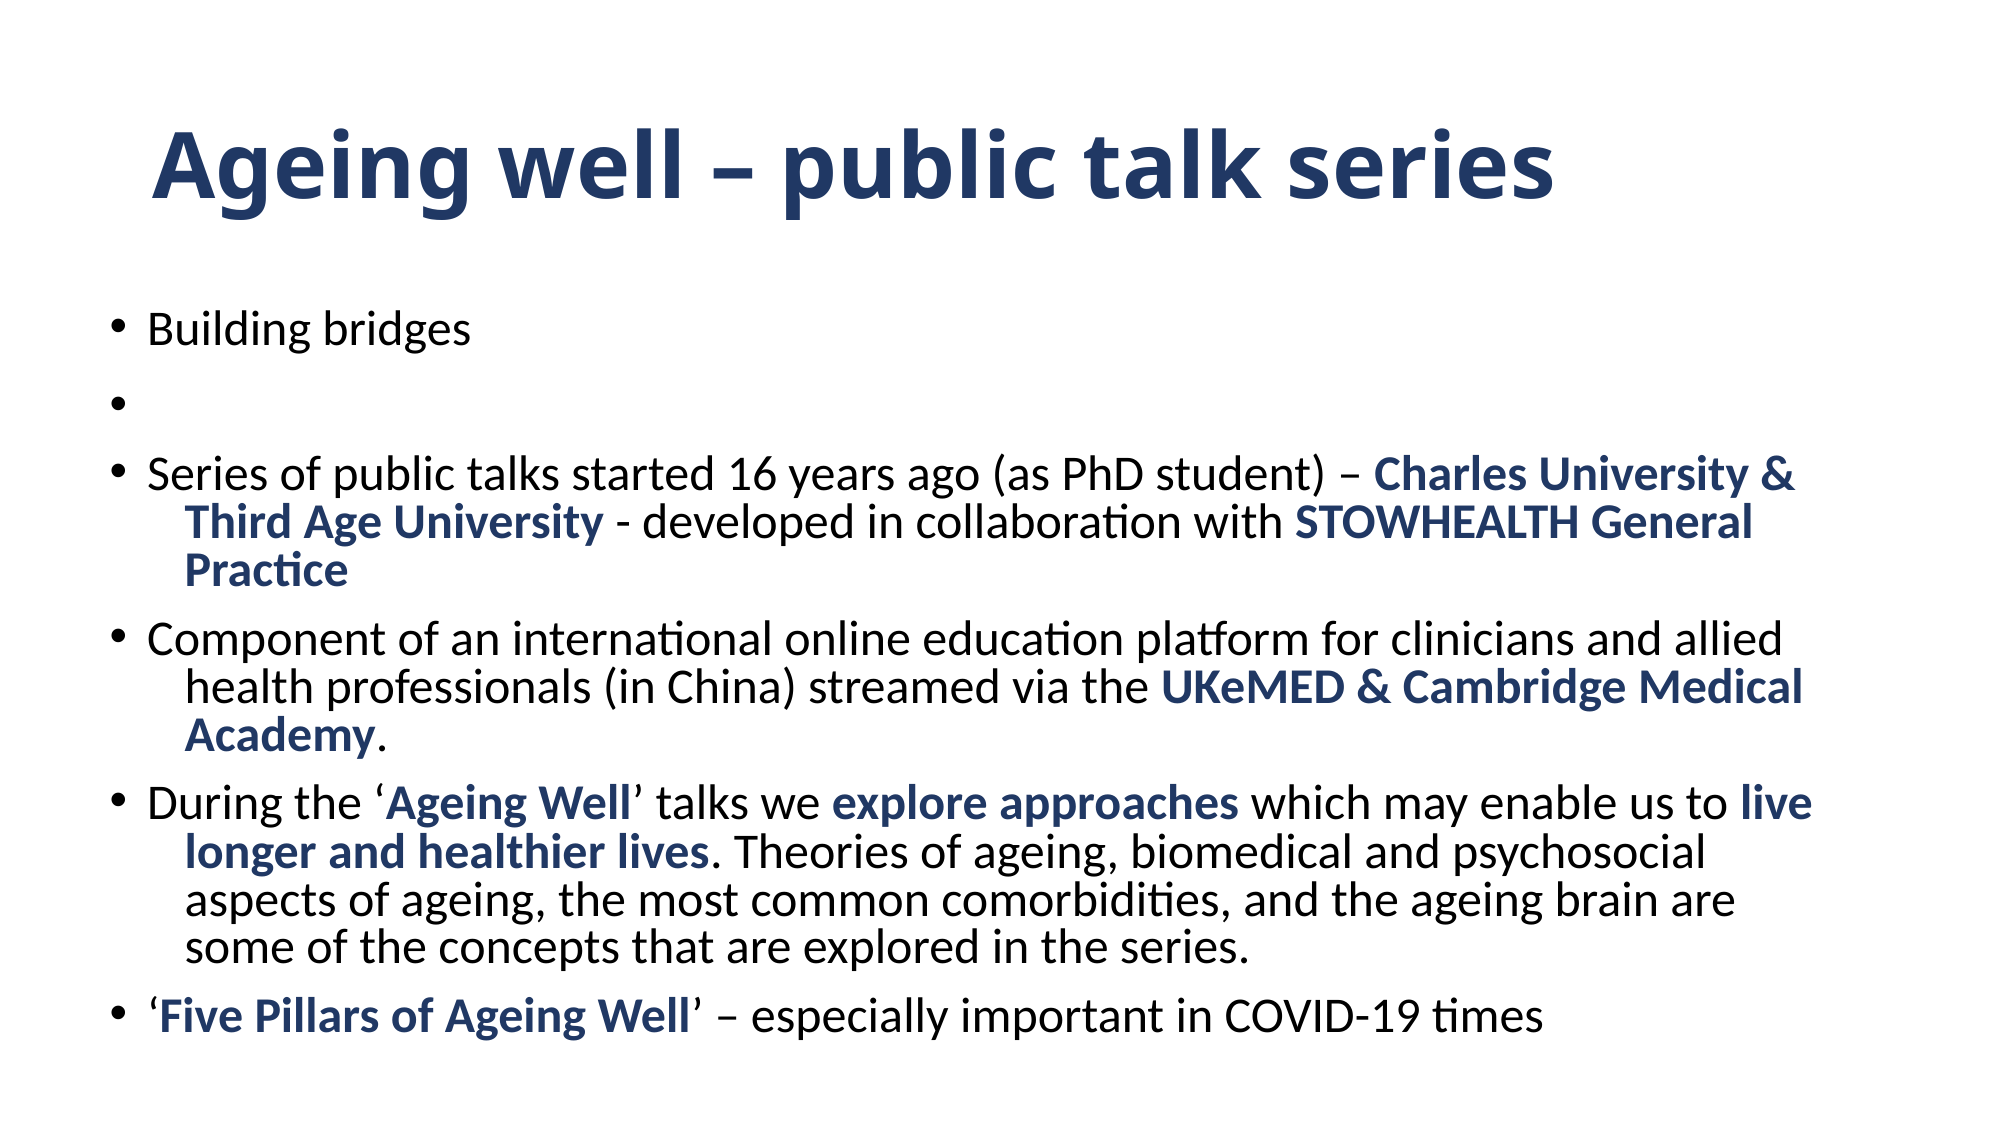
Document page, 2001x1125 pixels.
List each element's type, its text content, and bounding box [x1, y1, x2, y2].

list Building bridges Series of public talks started 16 years ago (as PhD student) – Charles University & Third Age University - developed in collaboration with STOWHEALTH General Practice Component of an international online education platform for clinicians and allied health professionals (in China) streamed via the UKeMED & Cambridge Medical Academy. During the ‘Ageing Well’ talks we explore approaches which may enable us to live longer and healthier lives. Theories of ageing, biomedical and psychosocial aspects of ageing, the most common comorbidities, and the ageing brain are some of the concepts that are explored in the series. ‘Five Pillars of Ageing Well’ – especially important in COVID-19 times [94, 299, 1863, 1087]
title Ageing well – public talk series [137, 59, 1863, 278]
